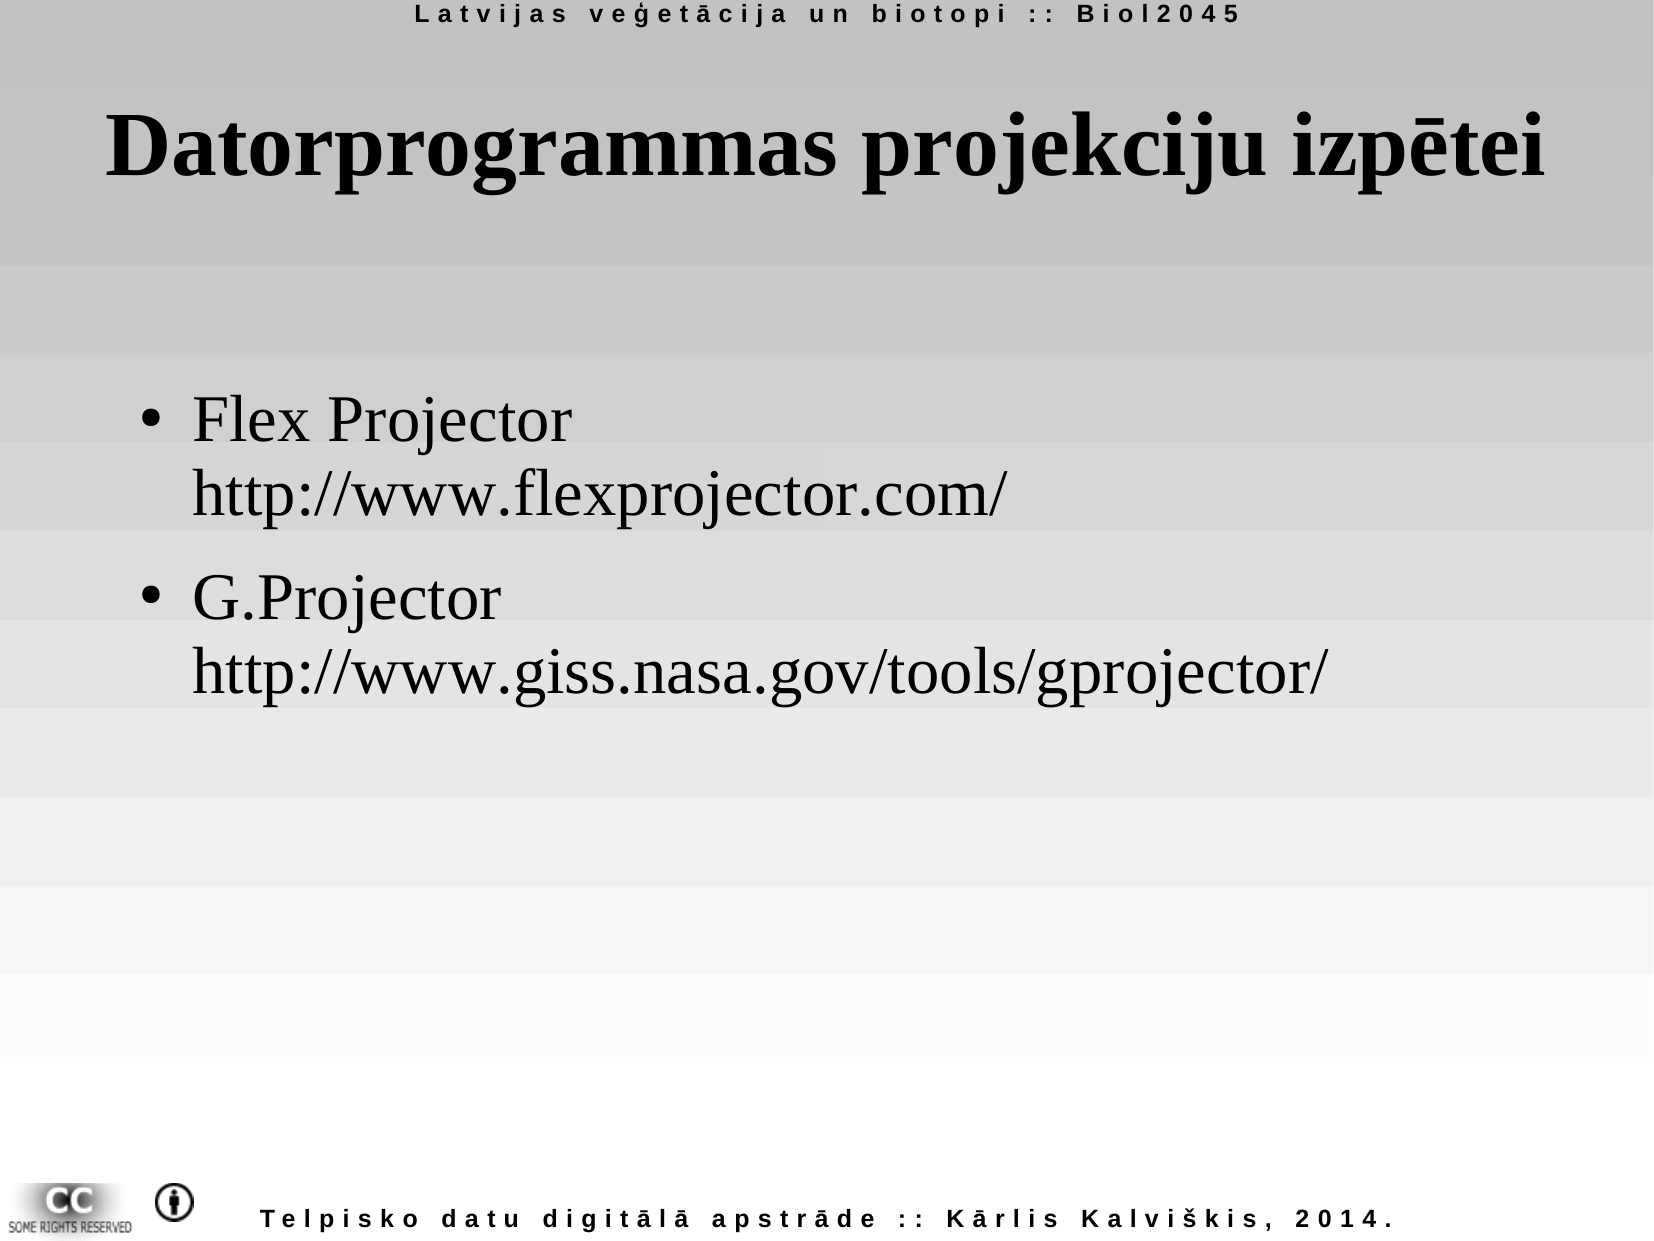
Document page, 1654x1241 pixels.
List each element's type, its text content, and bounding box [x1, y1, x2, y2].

title Datorprogrammas projekciju izpētei [0, 1, 1654, 287]
list Flex Projector http://www.flexprojector.com/ G.Projector http://www.giss.nasa.gov/tools/gprojector/ [121, 381, 1534, 1194]
picture [0, 287, 1654, 1241]
